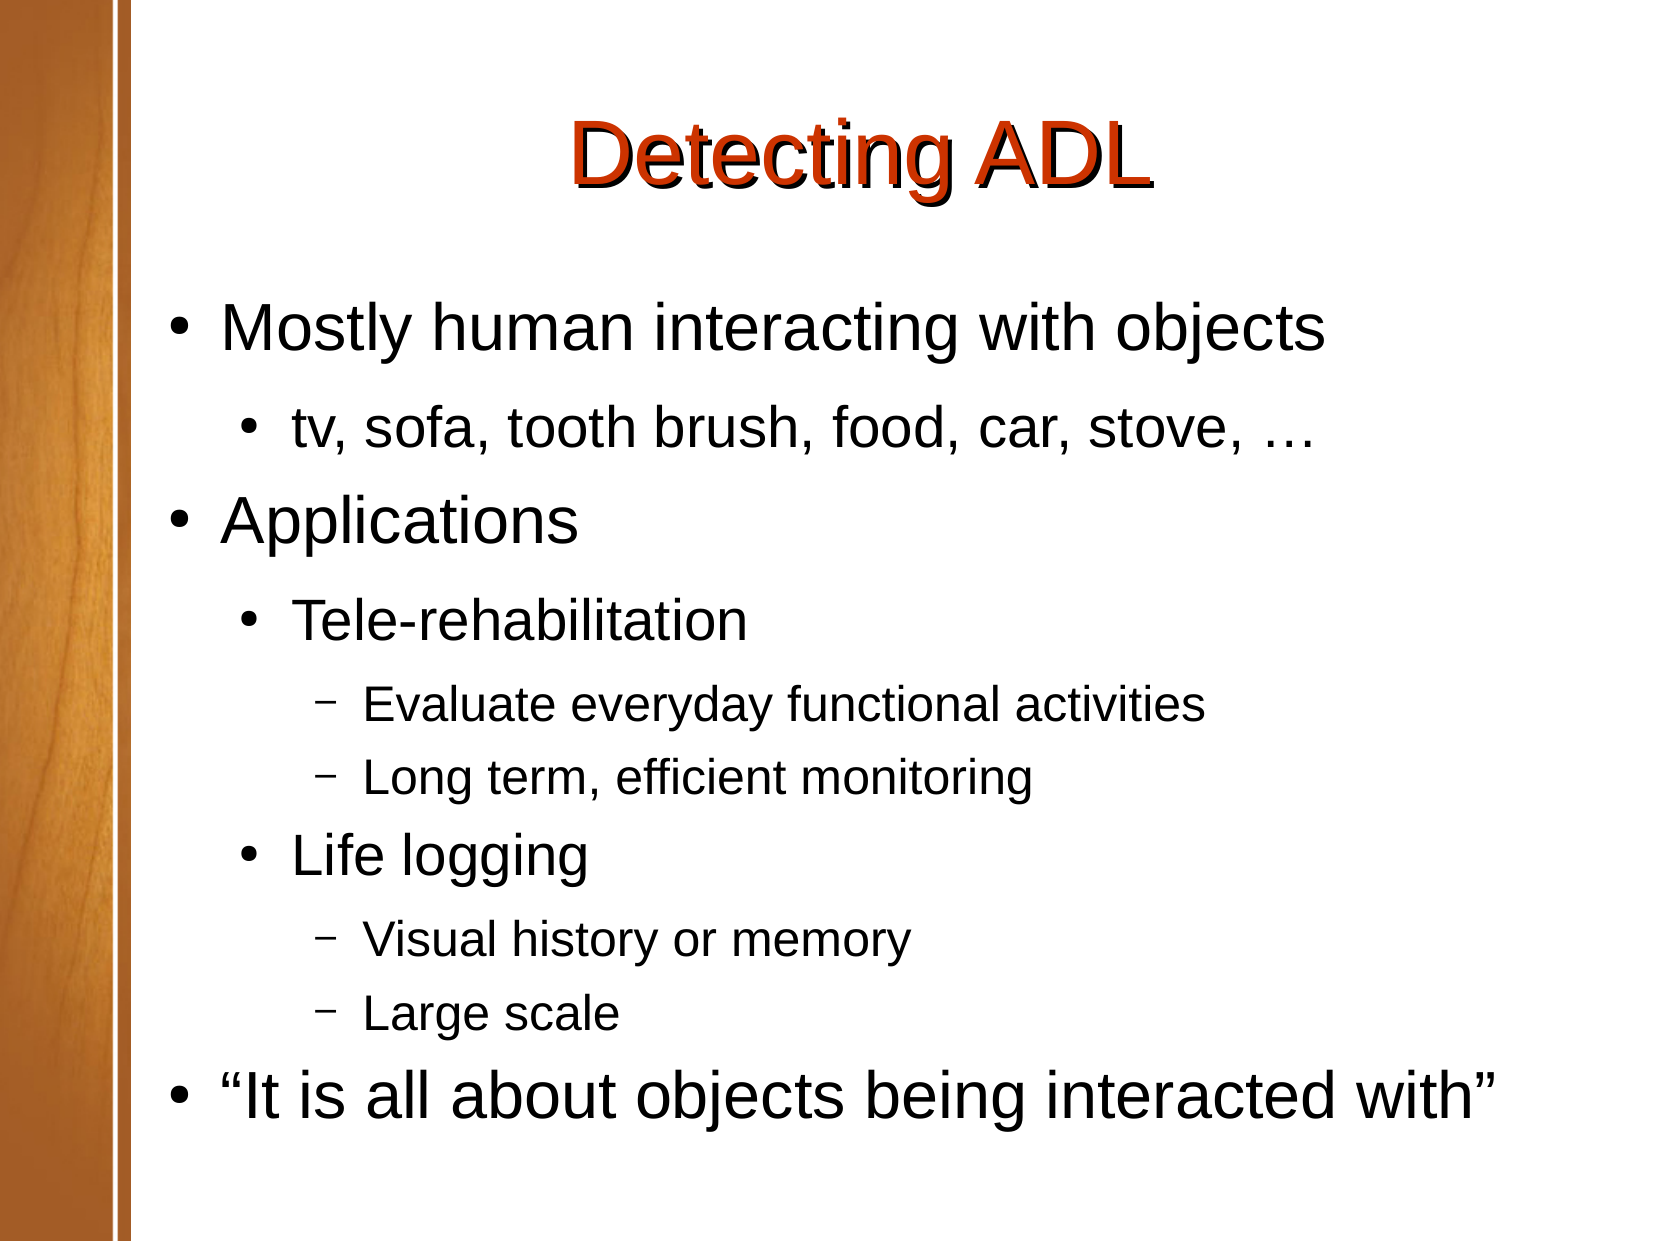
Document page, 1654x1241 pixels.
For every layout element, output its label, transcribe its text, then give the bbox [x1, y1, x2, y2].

title Detecting ADL [150, 56, 1571, 250]
list Mostly human interacting with objects tv, sofa, tooth brush, food, car, stove, … Applications Tele-rehabilitation Evaluate everyday functional activities Long term, efficient monitoring Life logging Visual history or memory Large scale “It is all about objects being interacted with” [150, 290, 1571, 1133]
picture [0, 0, 131, 1241]
